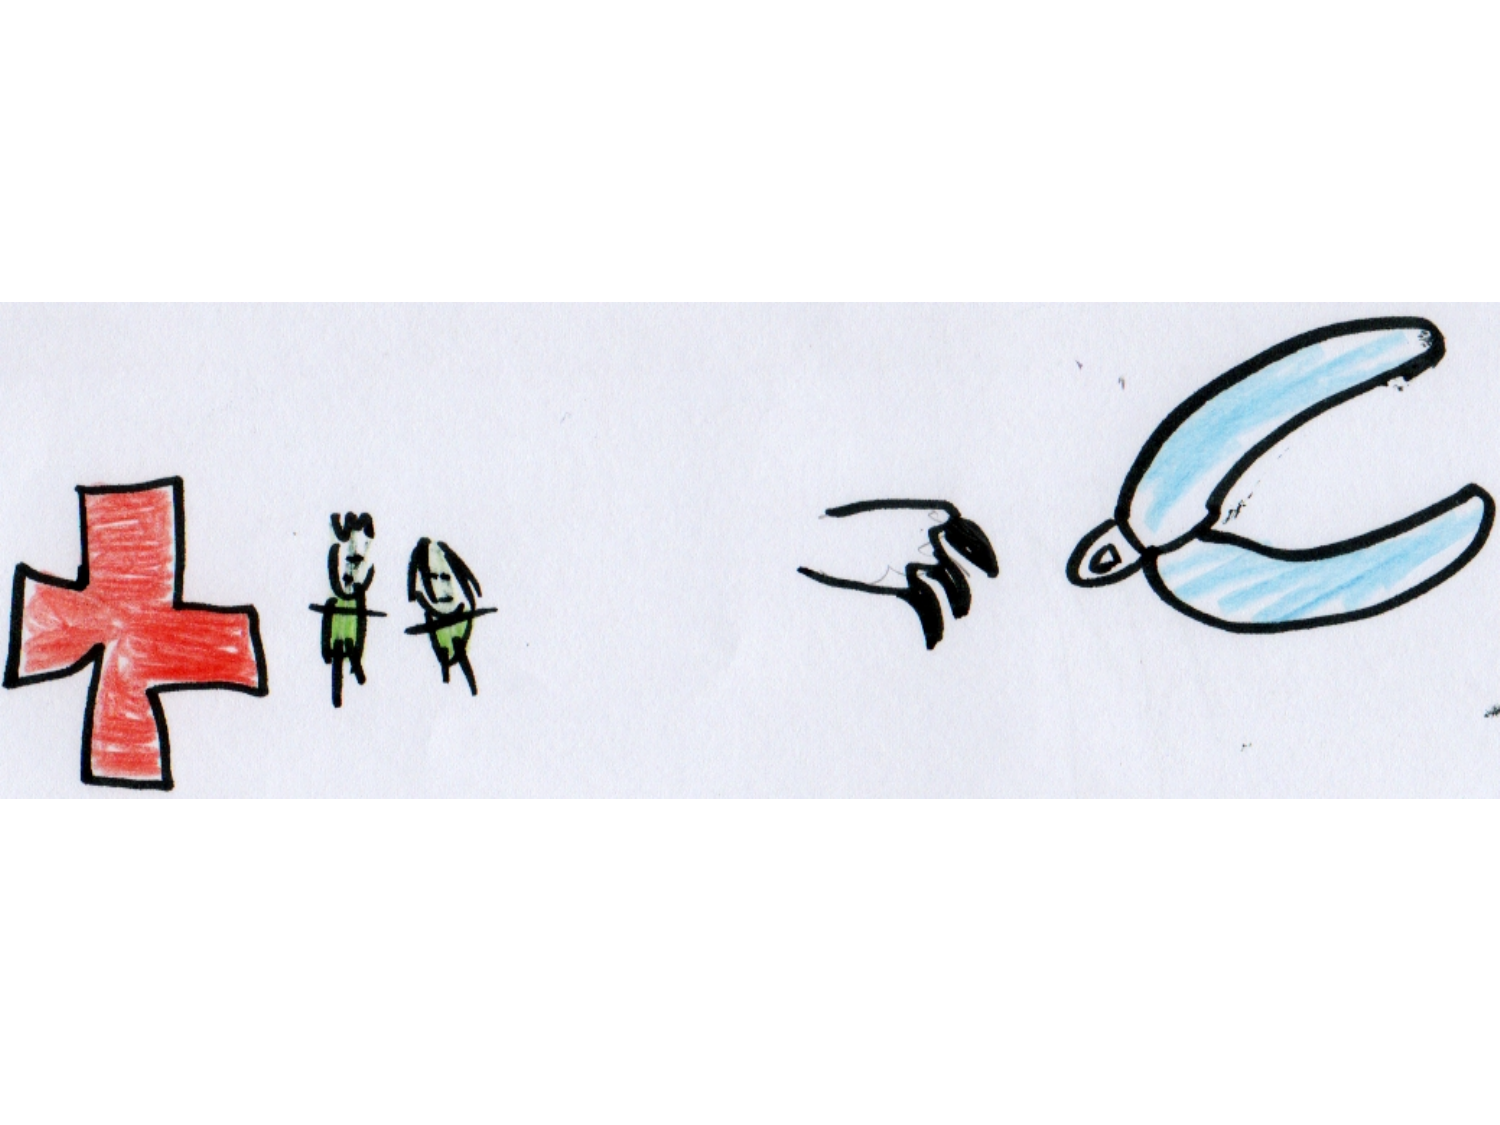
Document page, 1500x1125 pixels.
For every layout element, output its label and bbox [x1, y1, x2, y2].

picture [0, 302, 1500, 799]
